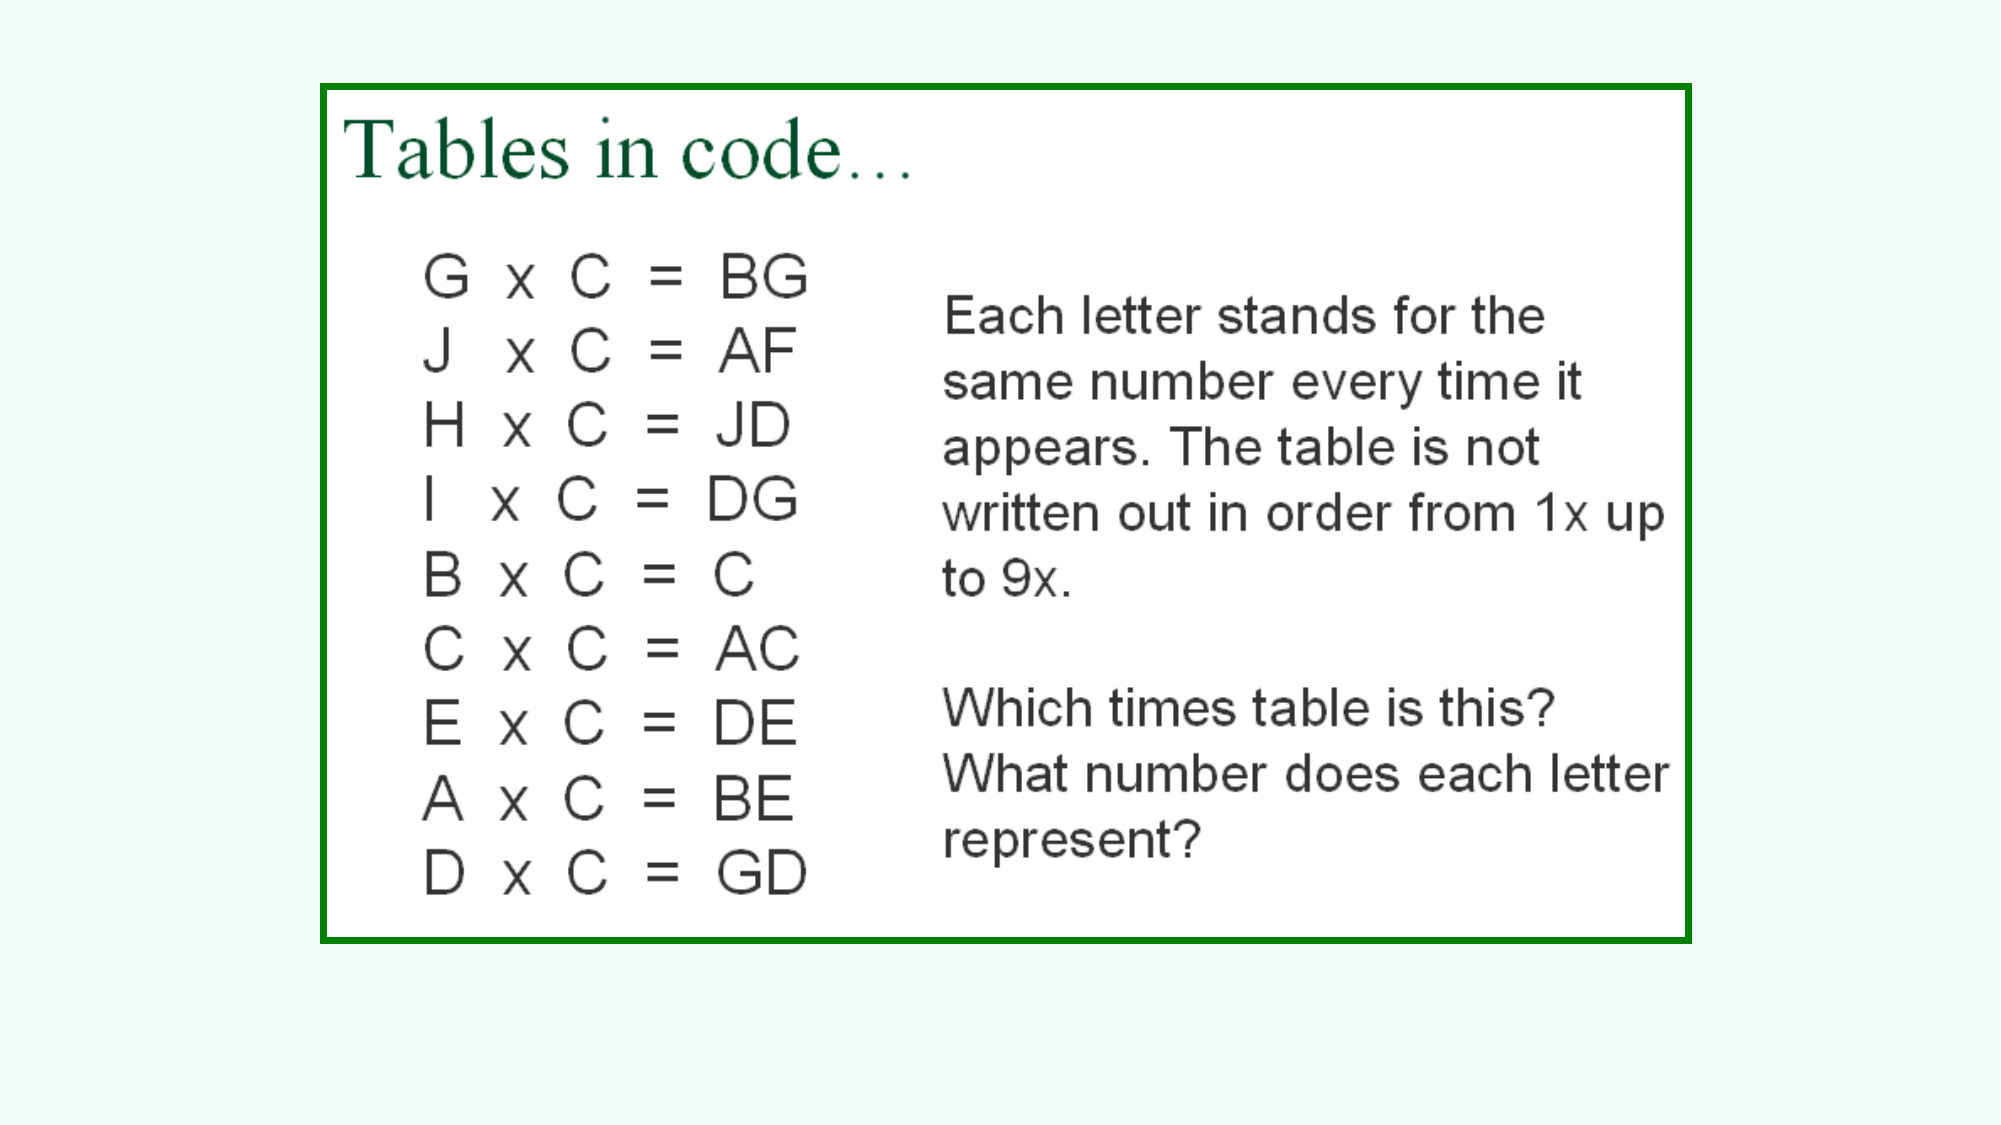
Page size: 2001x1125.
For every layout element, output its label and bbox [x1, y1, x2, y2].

picture [326, 90, 1686, 937]
